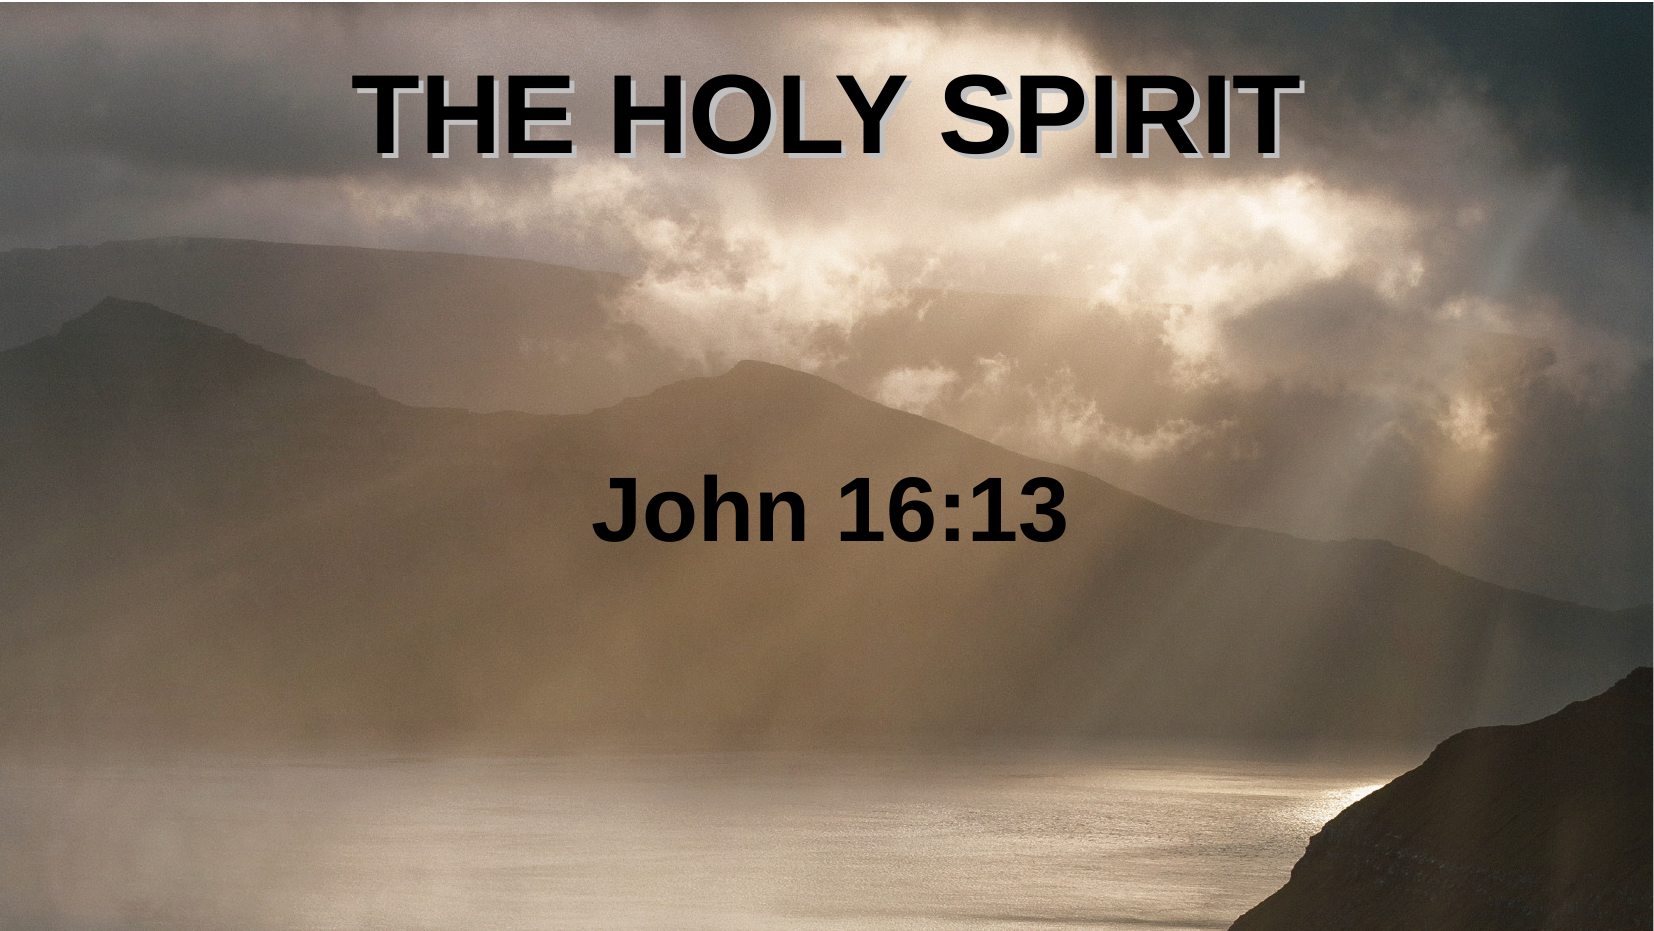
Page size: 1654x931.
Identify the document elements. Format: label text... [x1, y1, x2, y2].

picture [0, 2, 1654, 931]
title THE HOLY SPIRIT [82, 37, 1571, 193]
subtitle John 16:13 [86, 240, 1576, 780]
